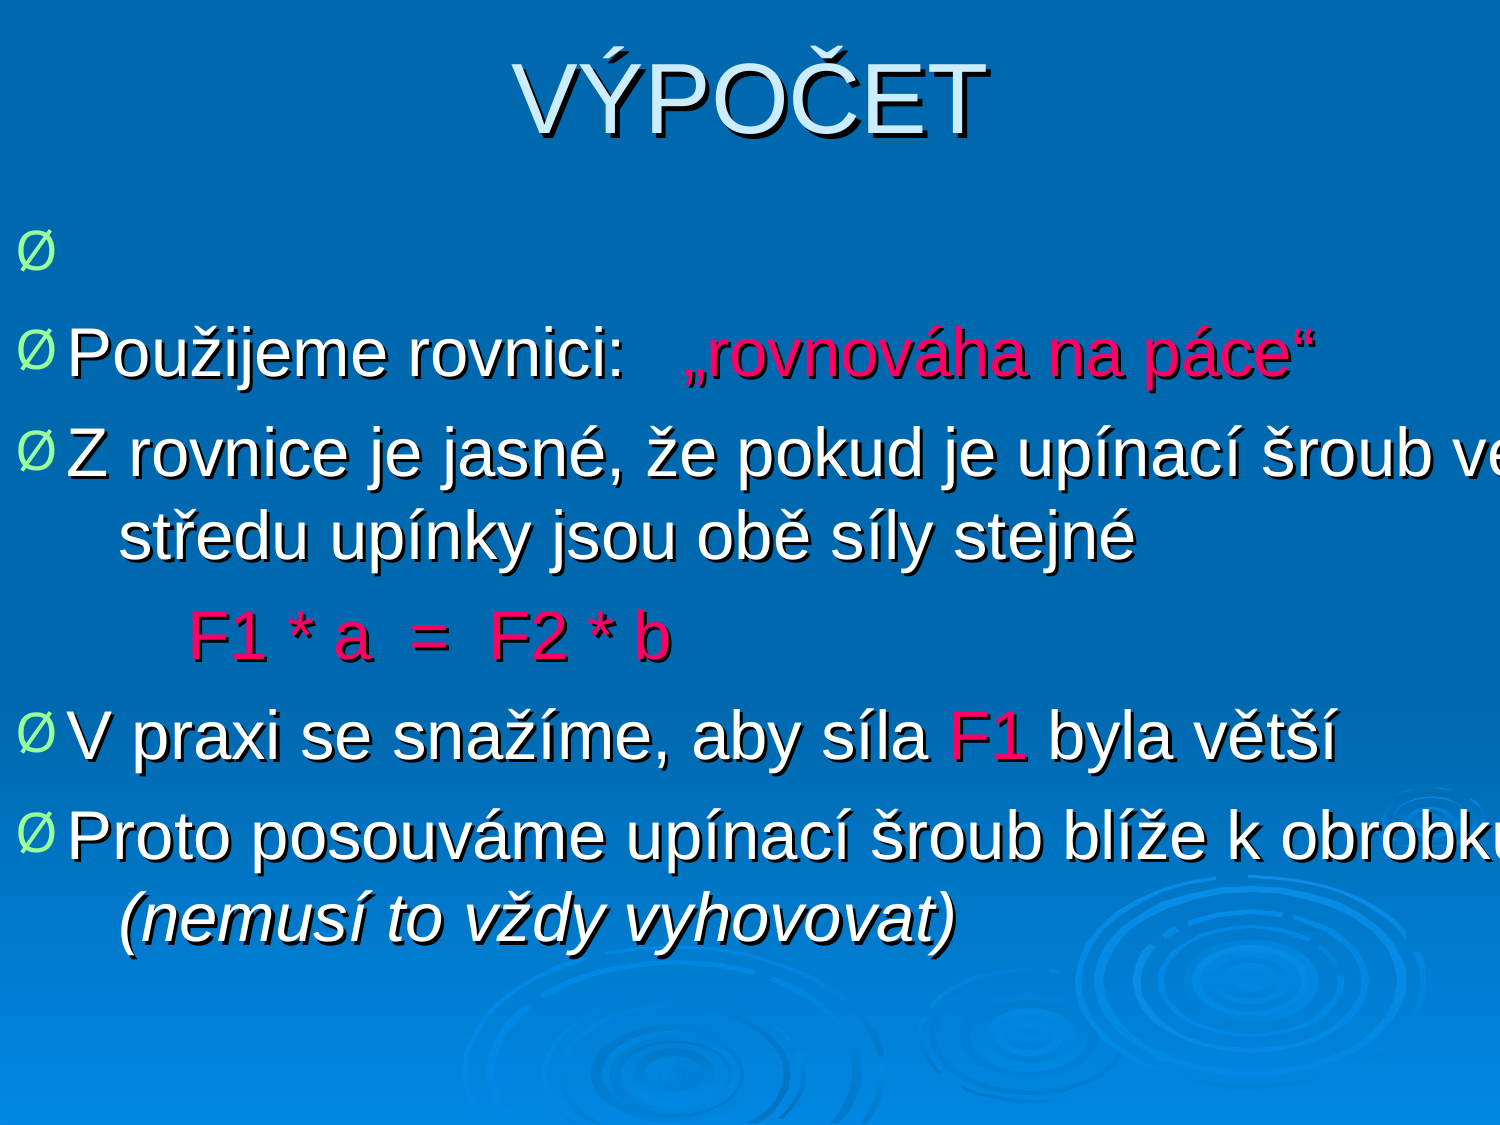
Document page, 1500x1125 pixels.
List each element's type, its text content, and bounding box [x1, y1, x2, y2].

list Použijeme rovnici: „rovnováha na páce“ Z rovnice je jasné, že pokud je upínací šroub ve středu upínky jsou obě síly stejné F1 * a = F2 * b V praxi se snažíme, aby síla F1 byla větší Proto posouváme upínací šroub blíže k obrobku (nemusí to vždy vyhovovat) [0, 200, 1500, 1088]
title VÝPOČET [75, 0, 1426, 188]
